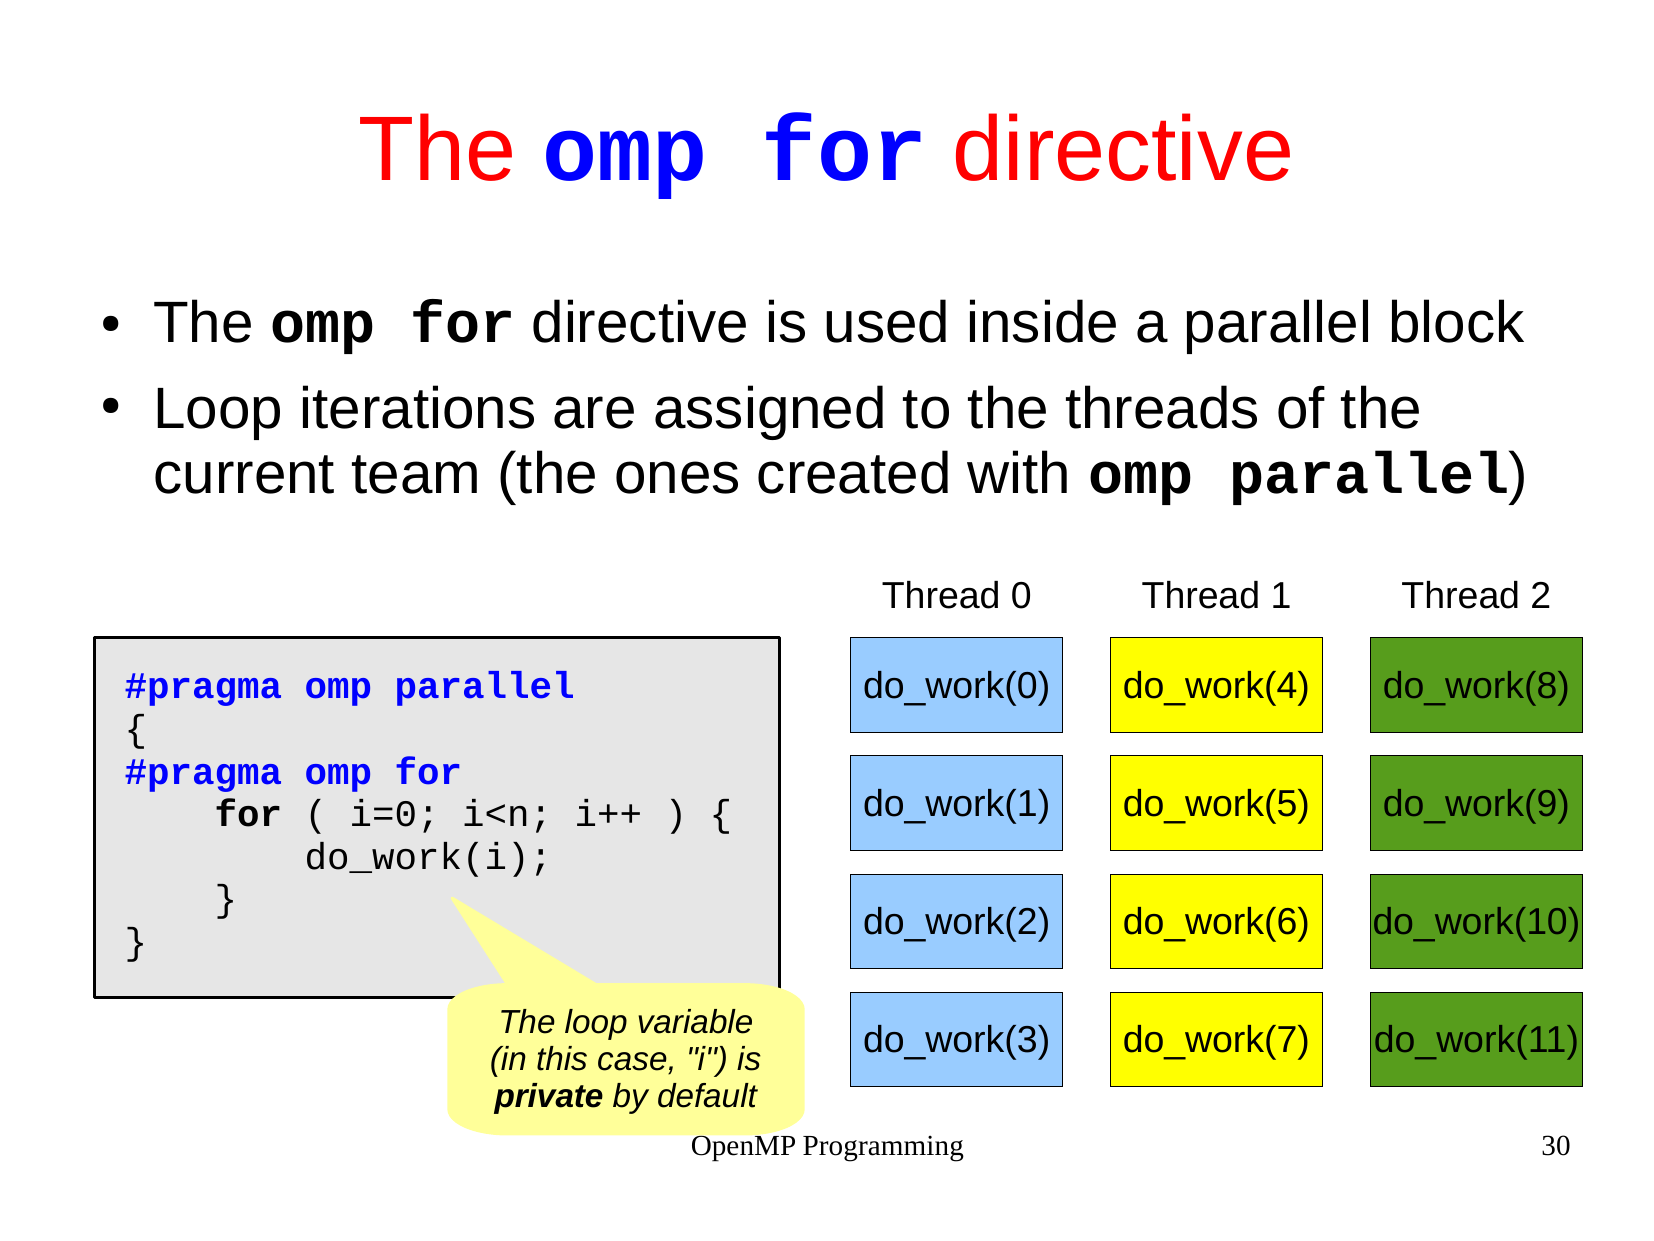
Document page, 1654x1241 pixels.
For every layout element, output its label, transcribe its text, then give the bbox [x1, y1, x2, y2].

text_box do_work(0) [850, 637, 1063, 733]
text_box do_work(9) [1370, 755, 1583, 851]
text_box do_work(2) [850, 874, 1063, 969]
text_box Thread 1 [1110, 566, 1323, 624]
text_box #pragma omp parallel { #pragma omp for for ( i=0; i<n; i++ ) { do_work(i); } } [94, 637, 780, 998]
text_box do_work(7) [1110, 992, 1323, 1087]
text_box Thread 2 [1370, 566, 1583, 624]
text_box do_work(10) [1370, 874, 1583, 969]
text_box The loop variable (in this case, "i") is private by default [448, 898, 804, 1134]
text_box do_work(5) [1110, 755, 1323, 851]
title The omp for directive [82, 49, 1571, 257]
text_box do_work(11) [1370, 992, 1583, 1087]
list The omp for directive is used inside a parallel block Loop iterations are assigned to the threads of the current team (the ones created with omp parallel) [82, 290, 1571, 1109]
text_box do_work(6) [1110, 874, 1323, 969]
text_box do_work(3) [850, 992, 1063, 1087]
text_box do_work(4) [1110, 637, 1323, 733]
text_box do_work(1) [850, 755, 1063, 851]
text_box Thread 0 [850, 566, 1063, 624]
text_box do_work(8) [1370, 637, 1583, 733]
